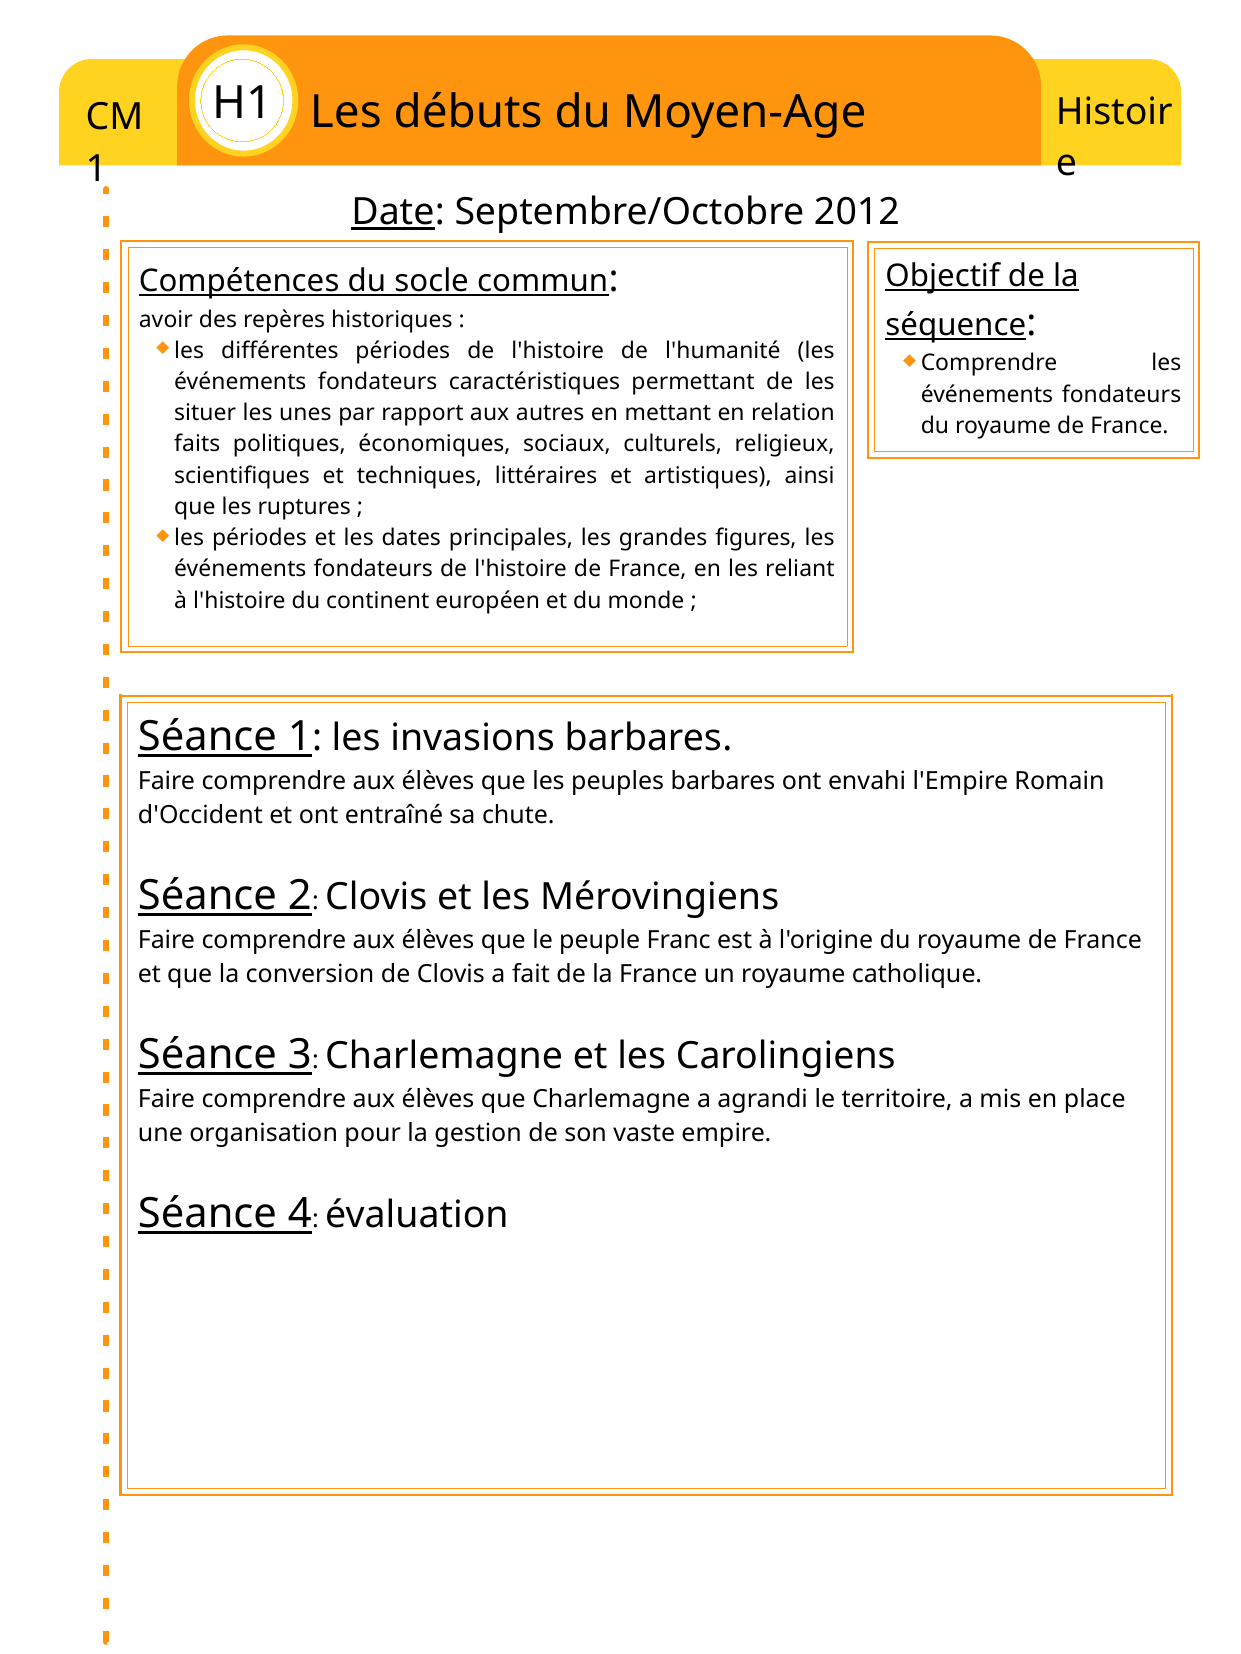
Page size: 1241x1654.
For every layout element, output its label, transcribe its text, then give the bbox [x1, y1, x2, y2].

table_header Séance 1: les invasions barbares. Faire comprendre aux élèves que les peuples barbares ont envahi l'Empire Romain d'Occident et ont entraîné sa chute. Séance 2: Clovis et les Mérovingiens Faire comprendre aux élèves que le peuple Franc est à l'origine du royaume de France et que la conversion de Clovis a fait de la France un royaume catholique. Séance 3: Charlemagne et les Carolingiens Faire comprendre aux élèves que Charlemagne a agrandi le territoire, a mis en place une organisation pour la gestion de son vaste empire. Séance 4: évaluation [123, 698, 1169, 1492]
text_box [59, 35, 1178, 166]
text_box Date: Septembre/Octobre 2012 [259, 176, 993, 241]
table_header Objectif de la séquence: Comprendre les événements fondateurs du royaume de France. [871, 245, 1196, 455]
text_box Histoire [1099, 76, 1192, 145]
text_box Les débuts du Moyen-Age [295, 70, 1099, 177]
text_box CM1 [70, 82, 175, 151]
table_header Compétences du socle commun: avoir des repères historiques : les différentes périodes de l'histoire de l'humanité (les événements fondateurs caractéristiques permettant de les situer les unes par rapport aux autres en mettant en relation faits politiques, économiques, sociaux, culturels, religieux, scientifiques et techniques, littéraires et artistiques), ainsi que les ruptures ; les périodes et les dates principales, les grandes figures, les événements fondateurs de l'histoire de France, en les reliant à l'histoire du continent européen et du monde ; [124, 244, 850, 650]
text_box H1 [200, 59, 284, 142]
text_box [1099, 145, 1182, 166]
